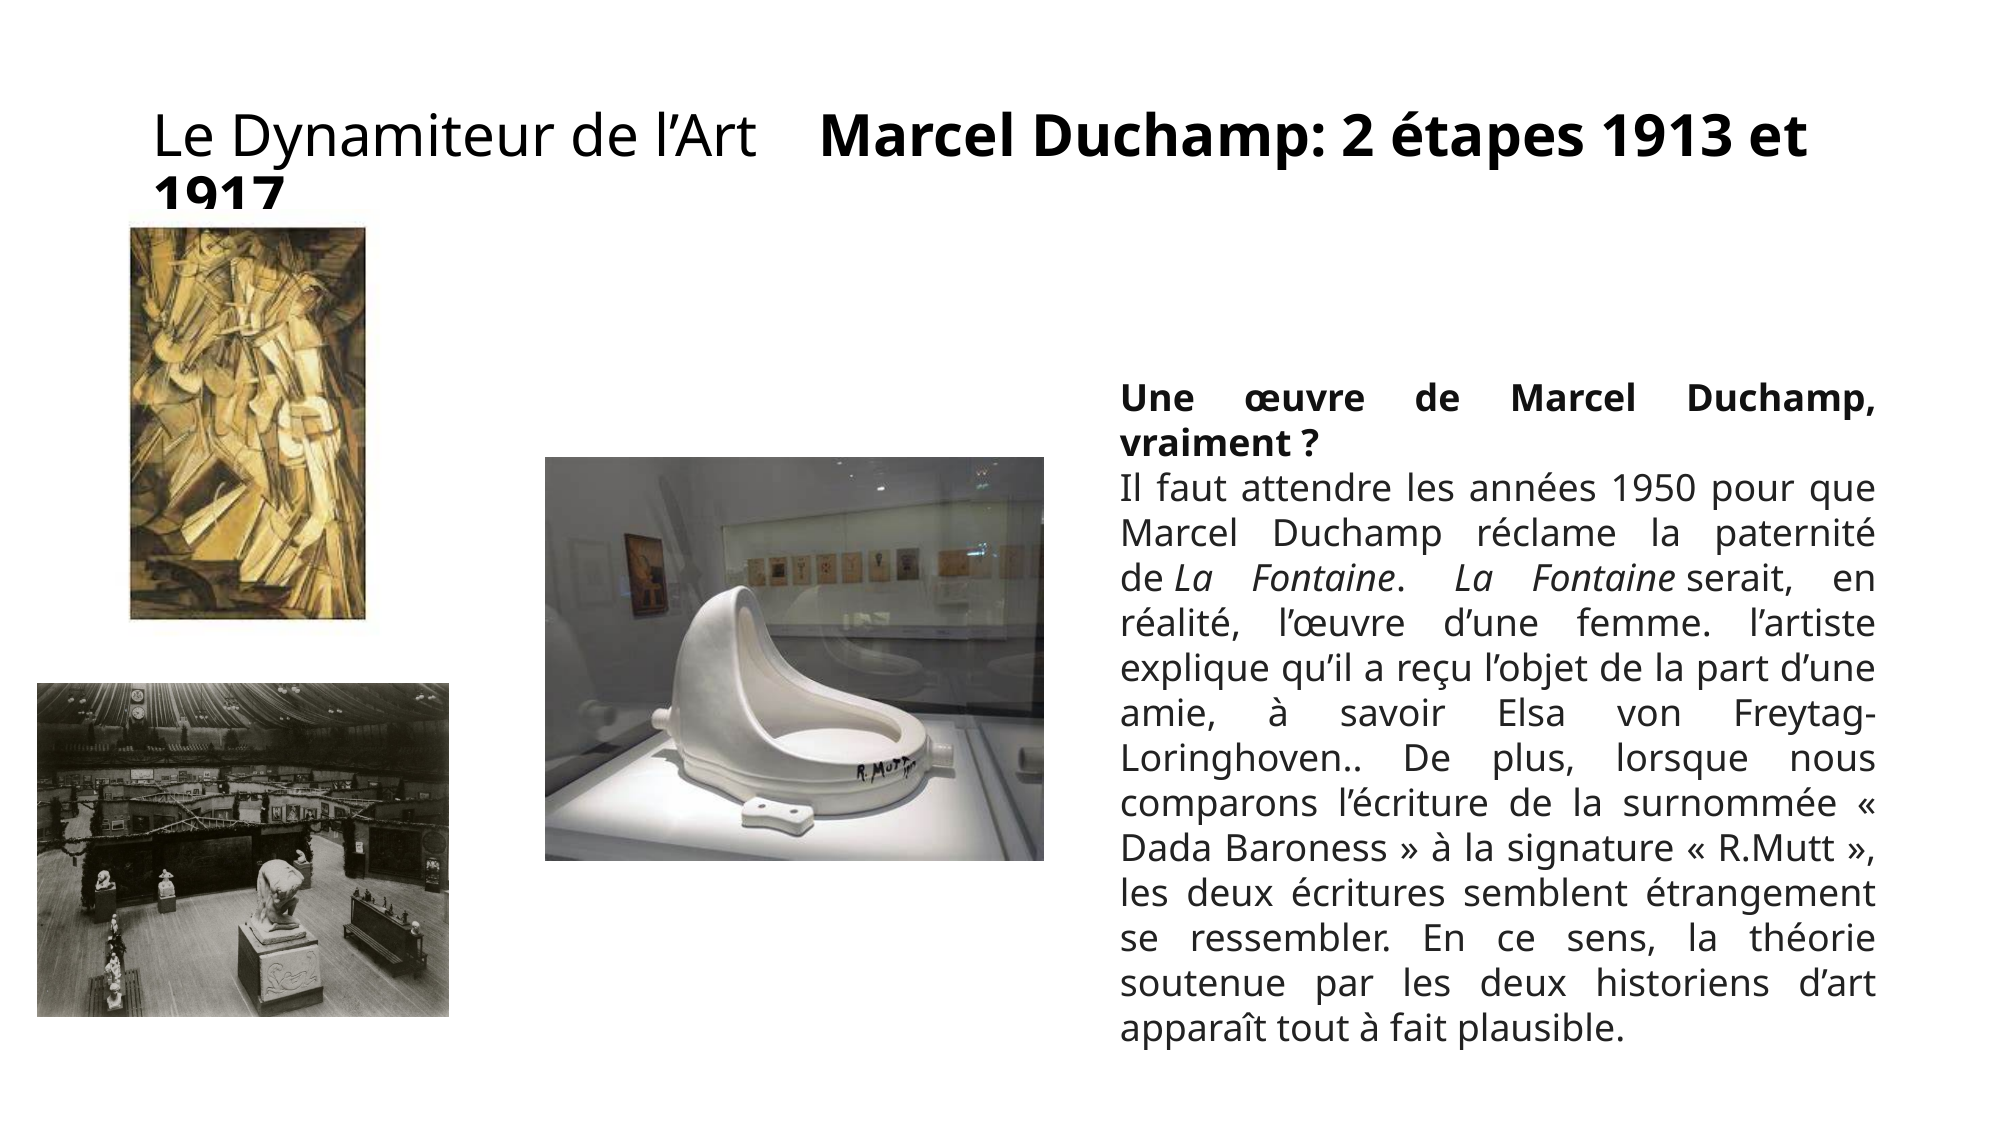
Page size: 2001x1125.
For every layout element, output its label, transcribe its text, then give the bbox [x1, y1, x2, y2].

title Le Dynamiteur de l’Art Marcel Duchamp: 2 étapes 1913 et 1917 [137, 59, 1863, 278]
picture [104, 209, 394, 637]
text_box Une œuvre de Marcel Duchamp, vraiment ? Il faut attendre les années 1950 pour que Marcel Duchamp réclame la paternité de La Fontaine. La Fontaine serait, en réalité, l’œuvre d’une femme. l’artiste explique qu’il a reçu l’objet de la part d’une amie, à savoir Elsa von Freytag-Loringhoven.. De plus, lorsque nous comparons l’écriture de la surnommée « Dada Baroness » à la signature « R.Mutt », les deux écritures semblent étrangement se ressembler. En ce sens, la théorie soutenue par les deux historiens d’art apparaît tout à fait plausible. [1104, 366, 1896, 1064]
picture [545, 457, 1044, 861]
picture [37, 683, 449, 1017]
